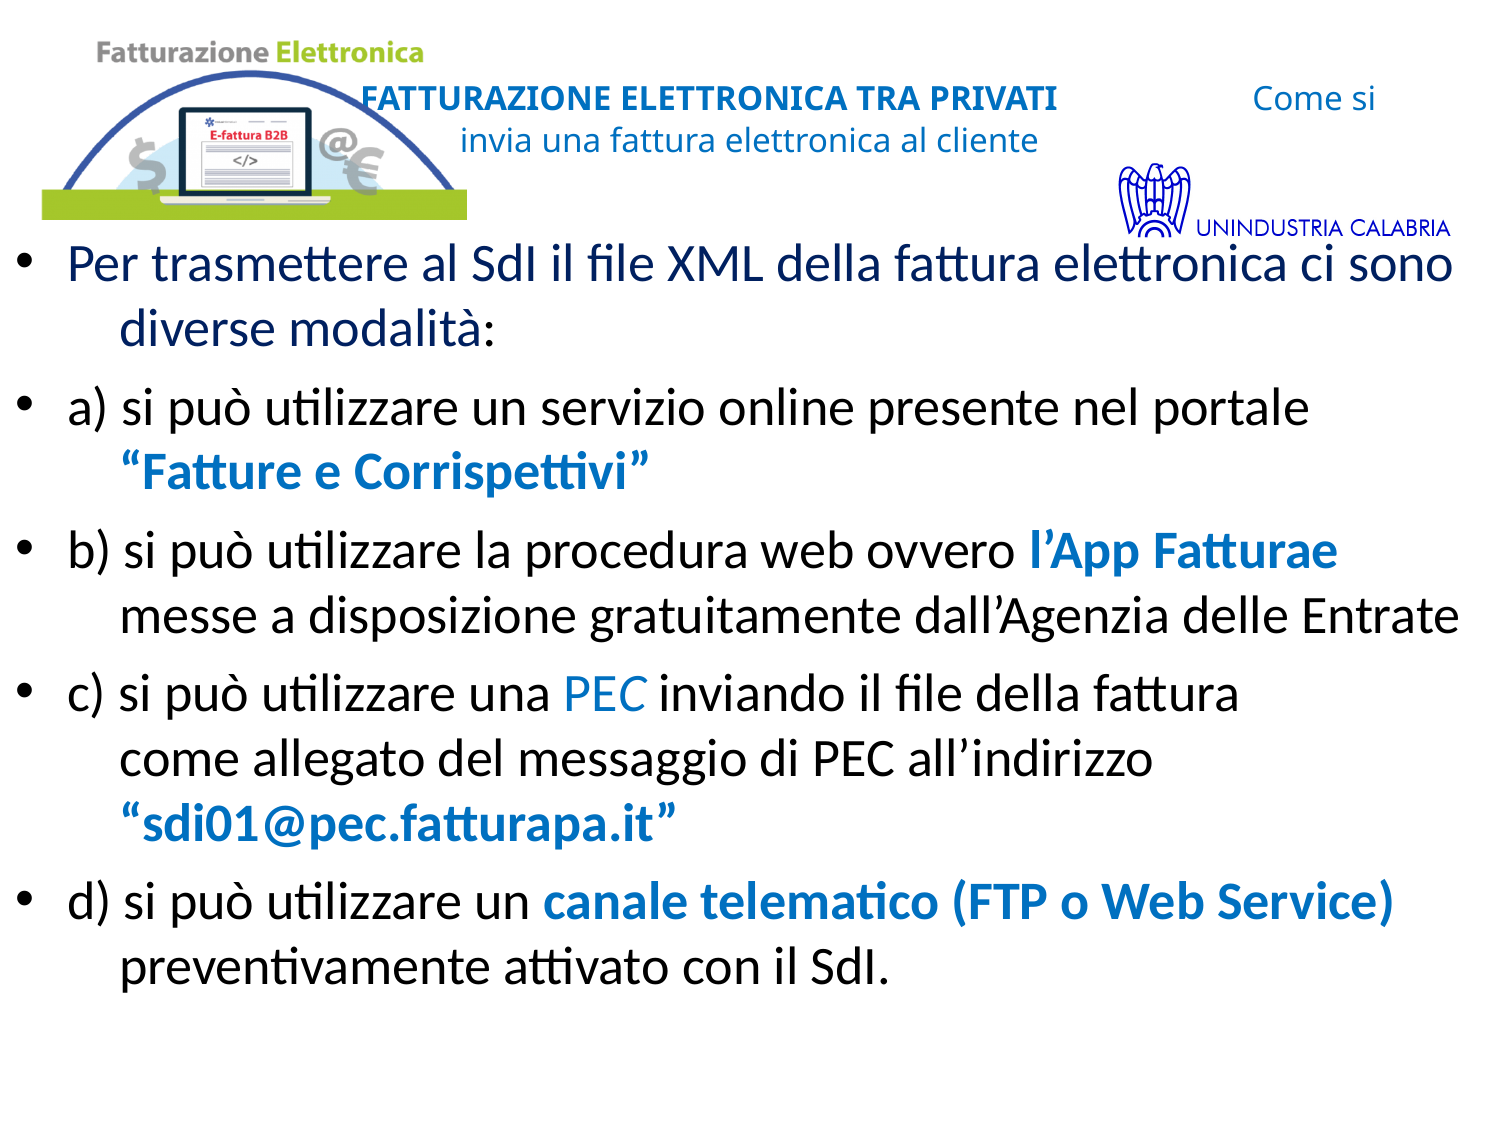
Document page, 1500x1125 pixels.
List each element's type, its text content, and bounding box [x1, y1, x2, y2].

title FATTURAZIONE ELETTRONICA TRA PRIVATI Come si invia una fattura elettronica al cliente [467, 45, 1426, 220]
list Per trasmettere al SdI il file XML della fattura elettronica ci sono diverse modalità: a) si può utilizzare un servizio online presente nel portale “Fatture e Corrispettivi” b) si può utilizzare la procedura web ovvero l’App Fatturae messe a disposizione gratuitamente dall’Agenzia delle Entrate c) si può utilizzare una PEC inviando il file della fattura come allegato del messaggio di PEC all’indirizzo “sdi01@pec.fatturapa.it” d) si può utilizzare un canale telematico (FTP o Web Service) preventivamente attivato con il SdI. [0, 220, 1483, 1024]
picture [41, 31, 467, 221]
picture [1116, 160, 1452, 239]
